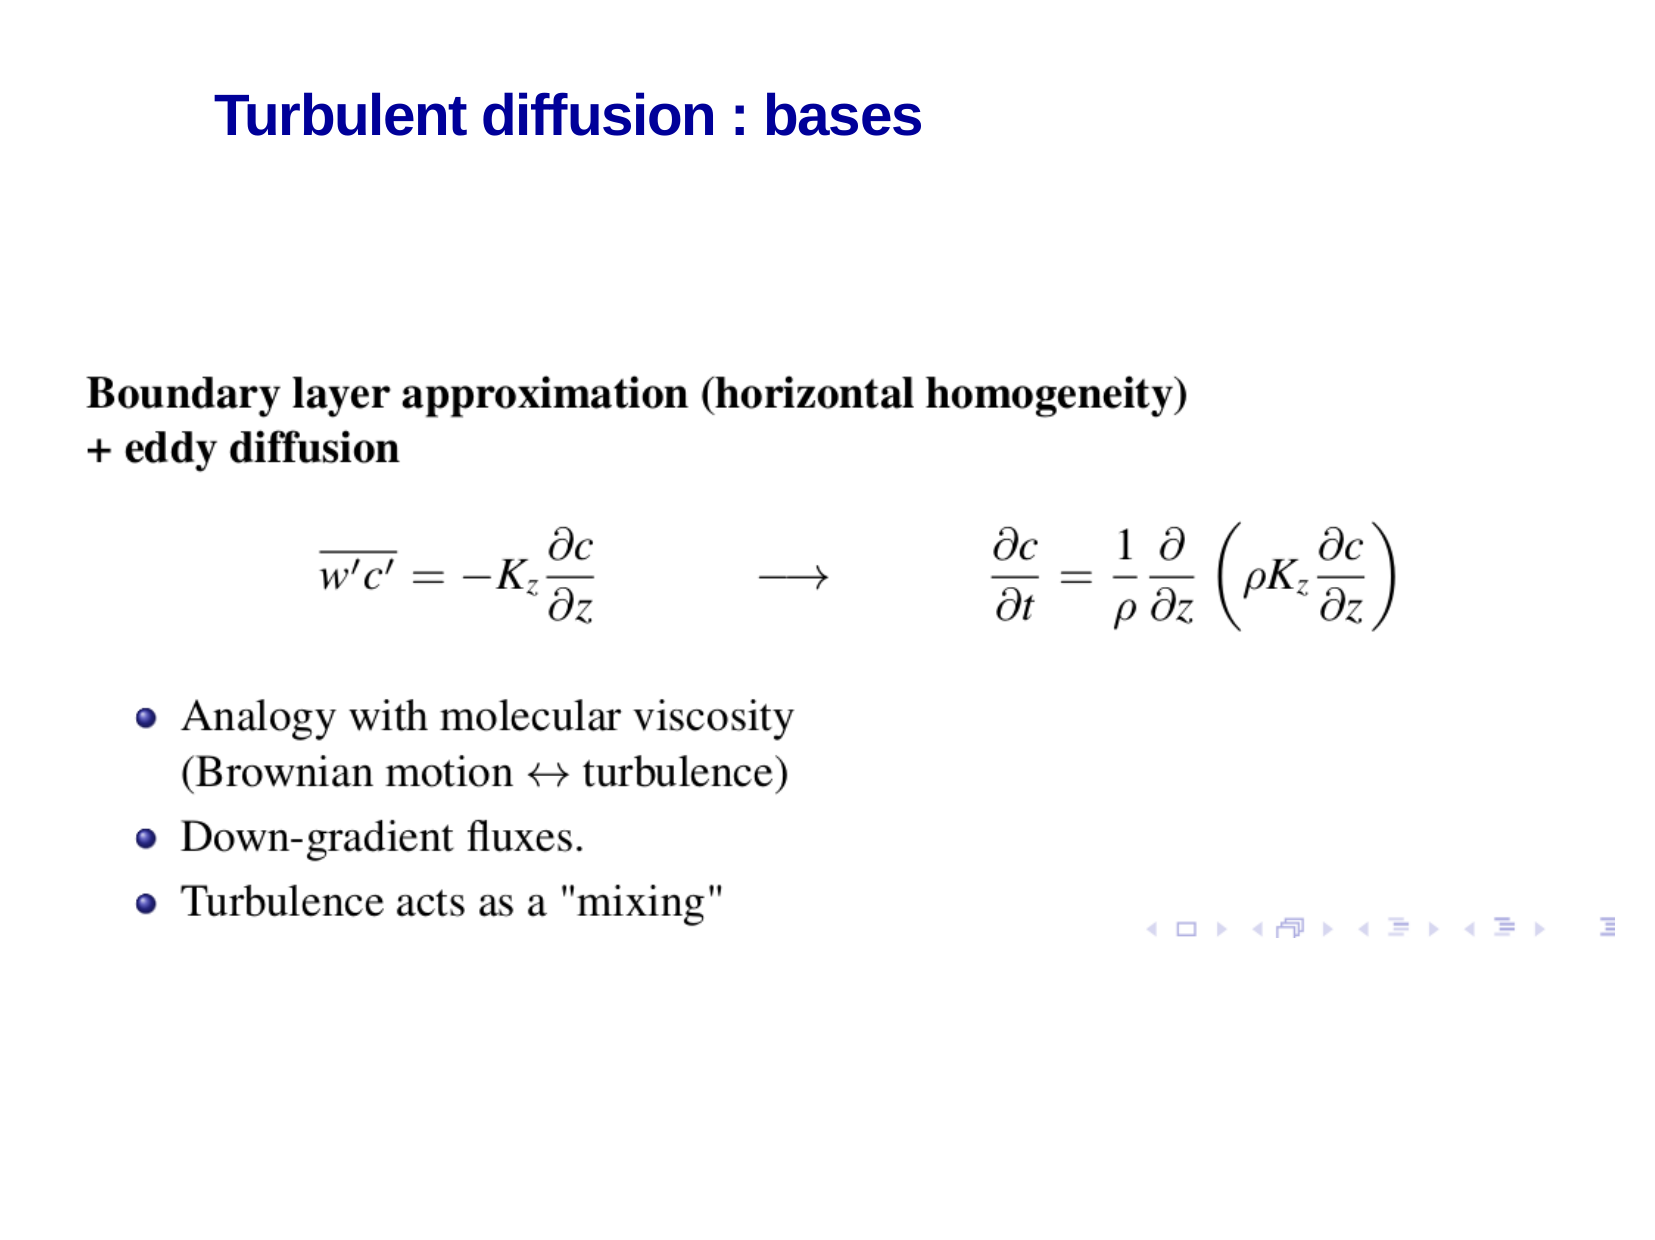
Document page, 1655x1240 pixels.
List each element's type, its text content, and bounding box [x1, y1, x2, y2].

picture [57, 331, 1615, 938]
text_box Turbulent diffusion : bases [214, 76, 1379, 151]
